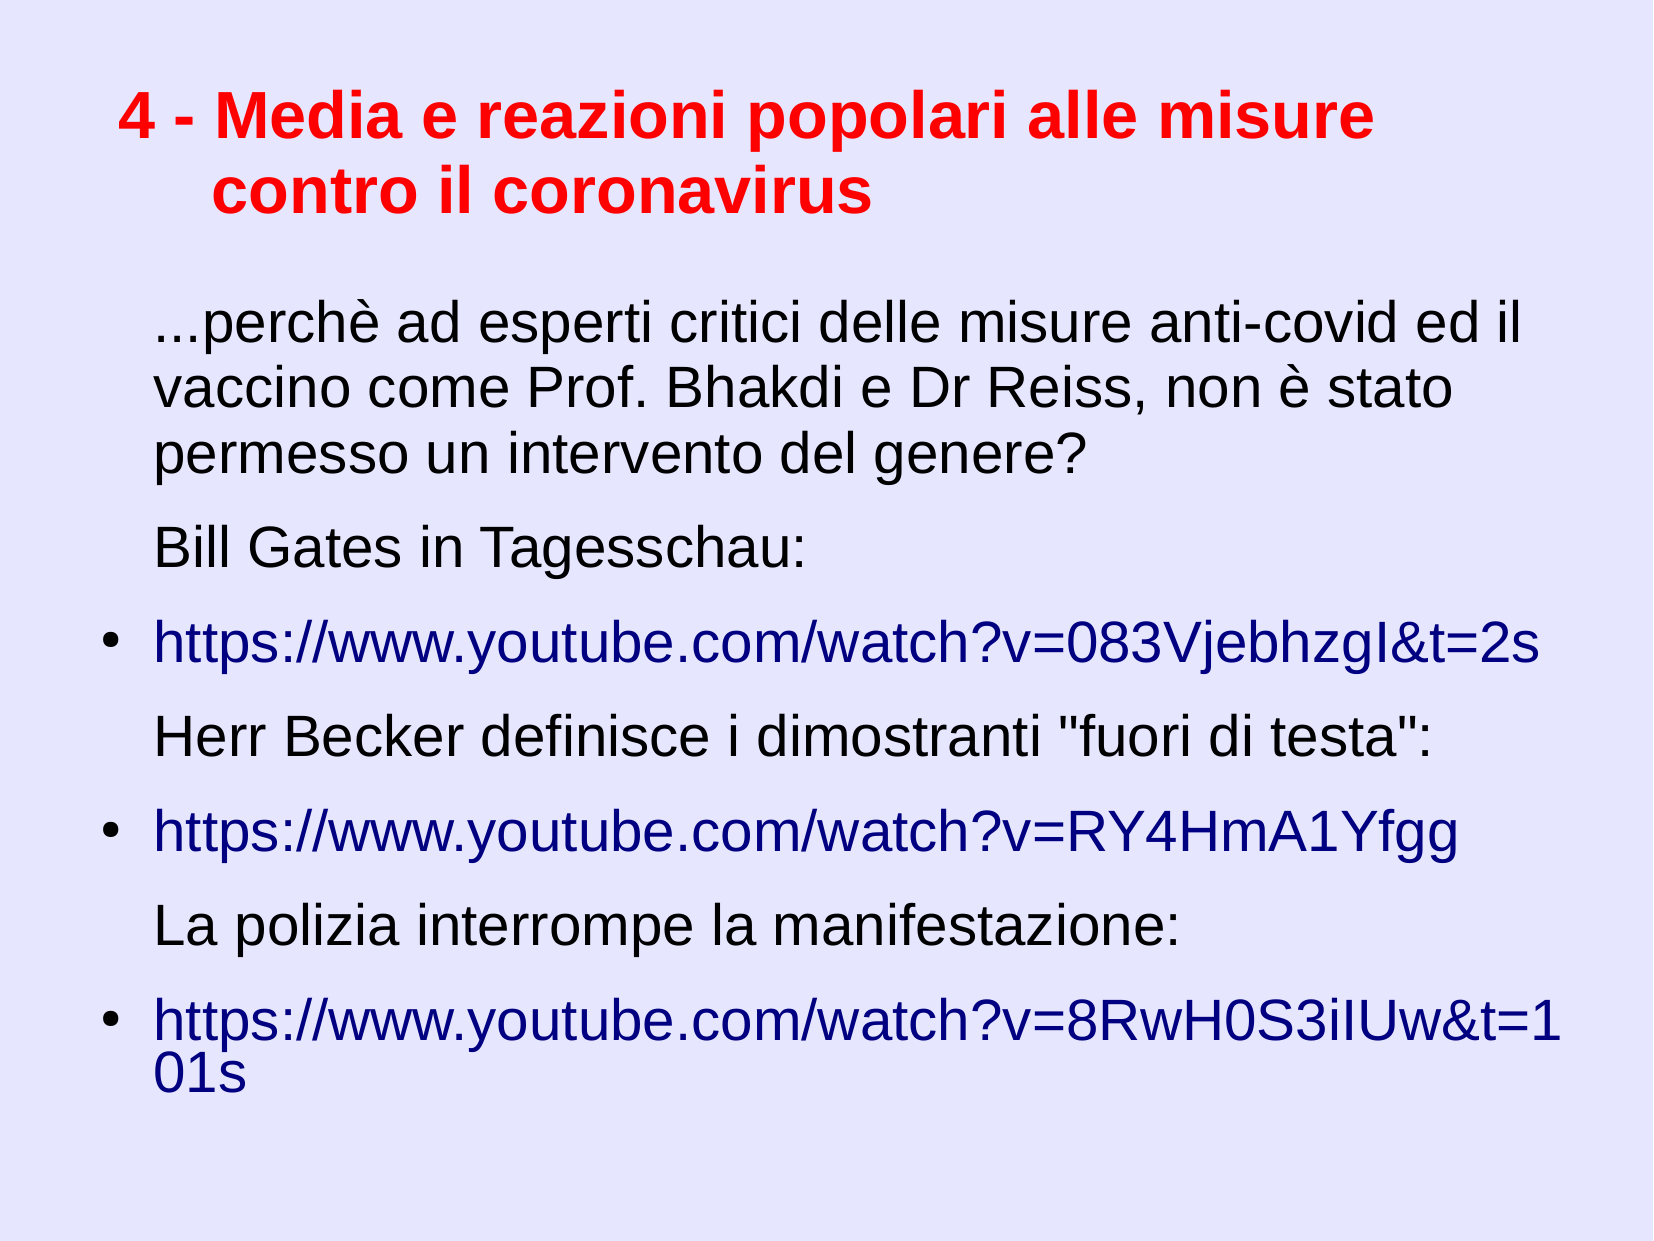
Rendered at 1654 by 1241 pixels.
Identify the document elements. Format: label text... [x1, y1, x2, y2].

list ...perchè ad esperti critici delle misure anti-covid ed il vaccino come Prof. Bhakdi e Dr Reiss, non è stato permesso un intervento del genere? Bill Gates in Tagesschau: https://www.youtube.com/watch?v=083VjebhzgI&t=2s Herr Becker definisce i dimostranti "fuori di testa": https://www.youtube.com/watch?v=RY4HmA1Yfgg La polizia interrompe la manifestazione: https://www.youtube.com/watch?v=8RwH0S3iIUw&t=101s [82, 290, 1571, 1115]
title 4 - Media e reazioni popolari alle misure contro il coronavirus [82, 49, 1571, 257]
